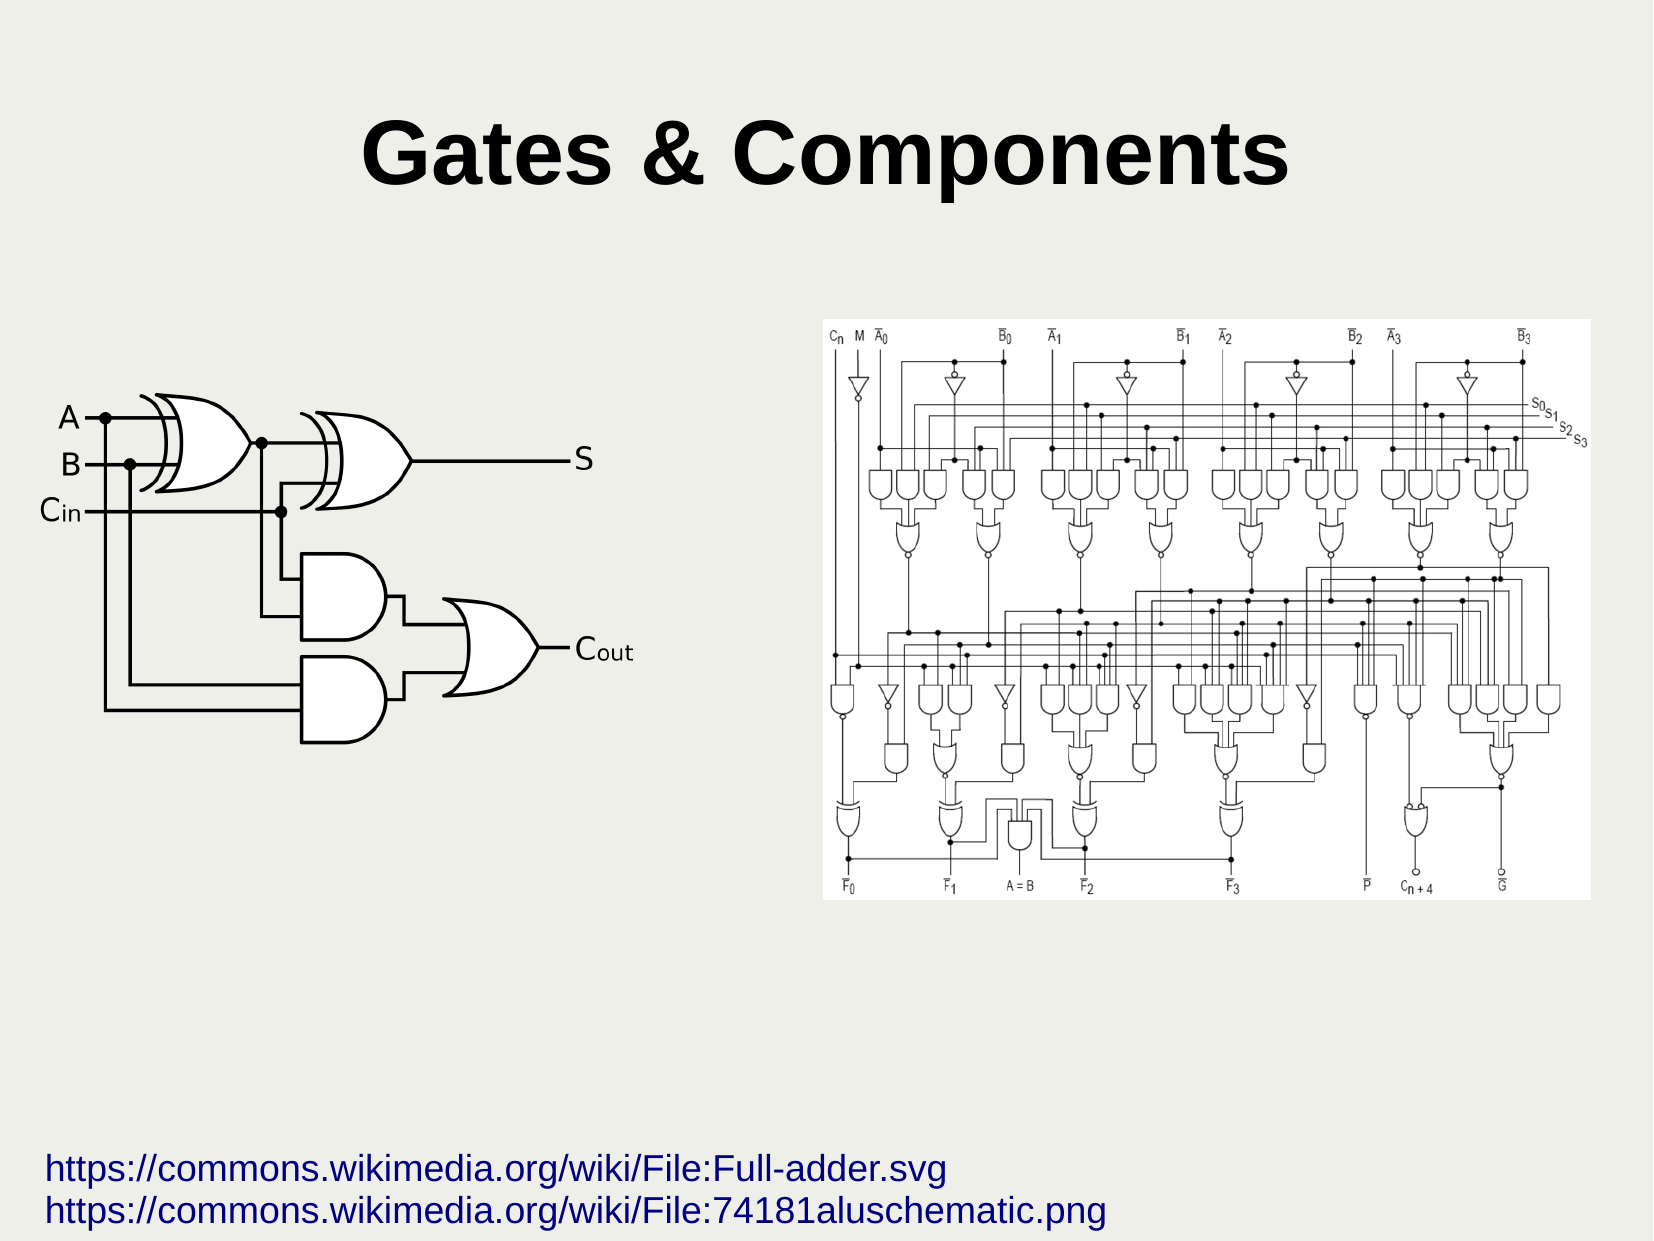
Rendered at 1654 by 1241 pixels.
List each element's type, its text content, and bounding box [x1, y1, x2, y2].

text_box https://commons.wikimedia.org/wiki/File:Full-adder.svg https://commons.wikimedia.org/wiki/File:74181aluschematic.png [30, 1140, 1636, 1241]
title Gates & Components [82, 49, 1571, 257]
picture [0, 0, 1654, 1241]
